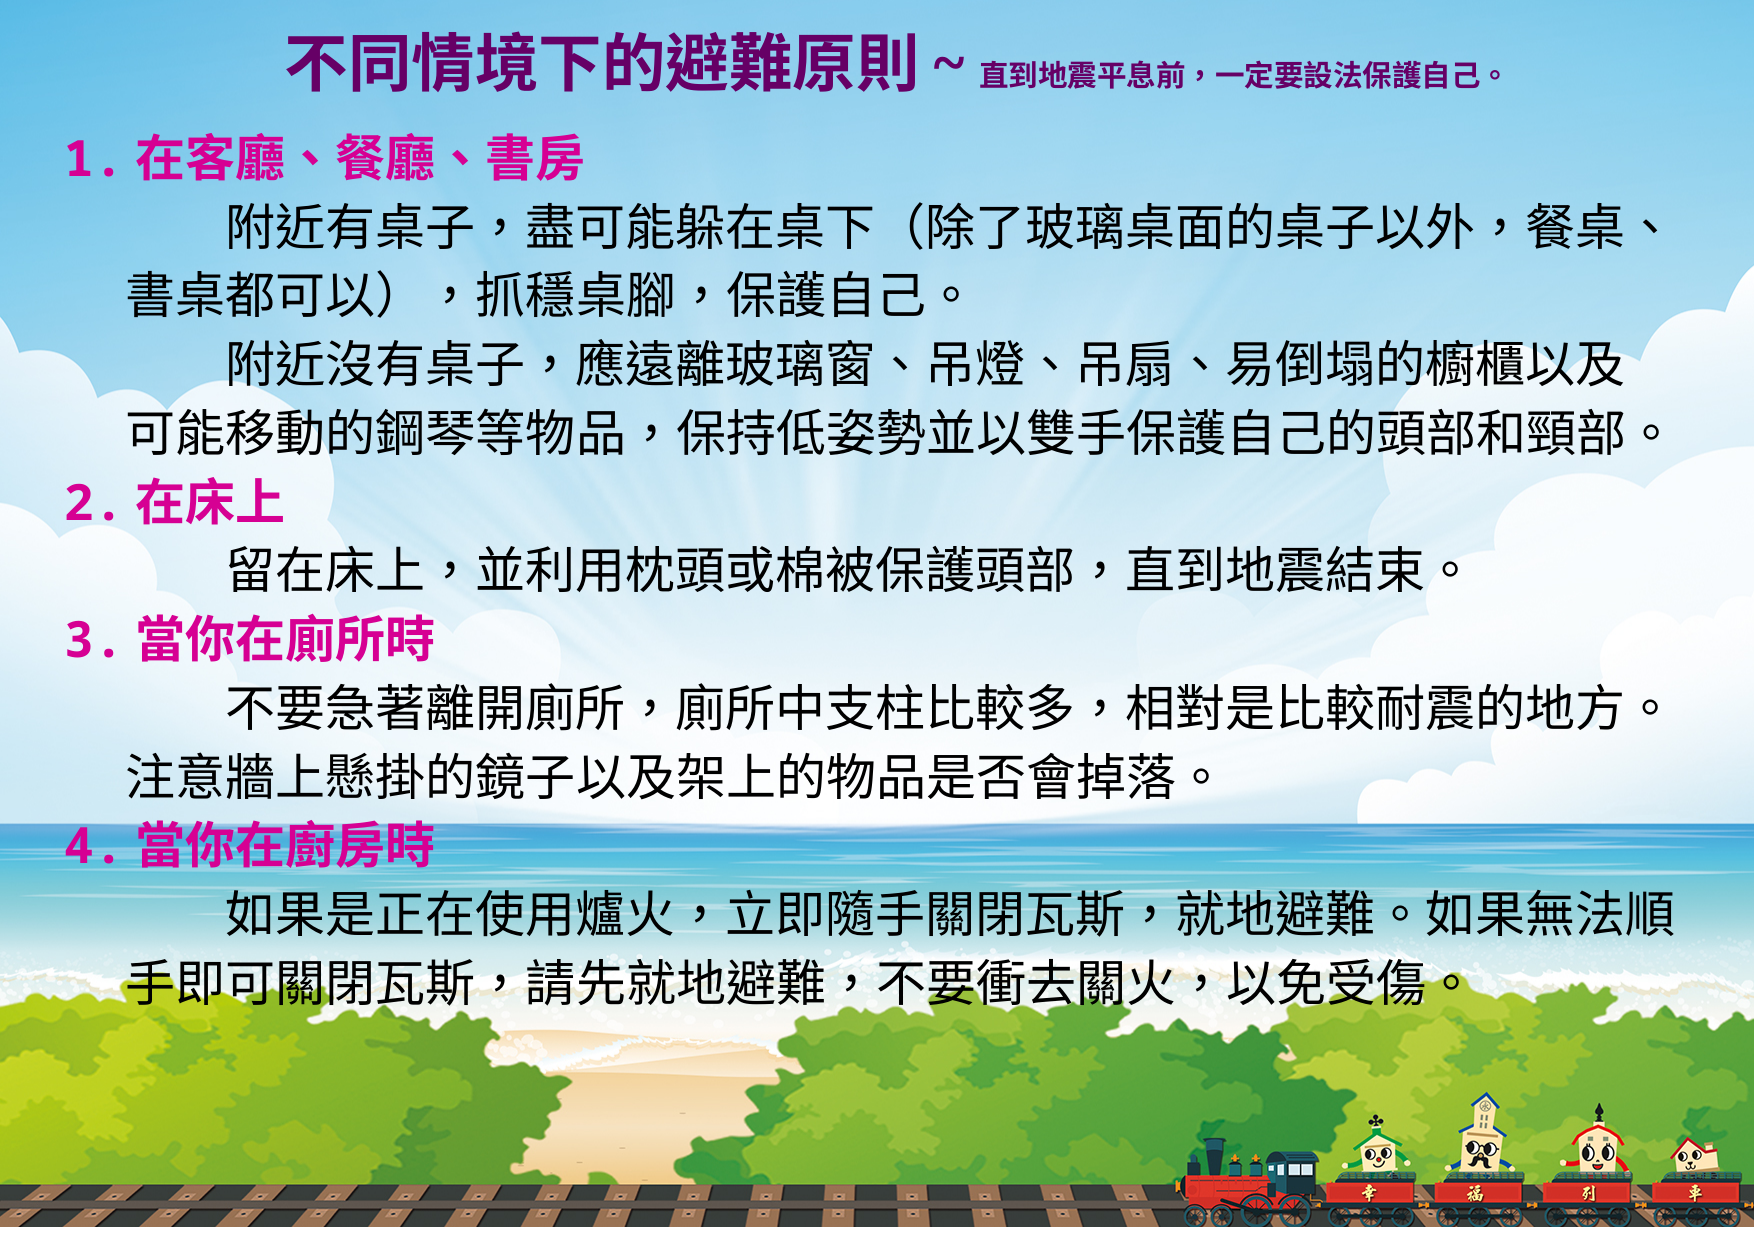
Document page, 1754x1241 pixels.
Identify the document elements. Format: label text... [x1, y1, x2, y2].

title 不同情境下的避難原則~直到地震平息前，一定要設法保護自己。 [49, 23, 1746, 144]
list 1.在客廳、餐廳、書房 附近有桌子，盡可能躲在桌下（除了玻璃桌面的桌子以外，餐桌、 書桌都可以），抓穩桌腳，保護自己。 附近沒有桌子，應遠離玻璃窗、吊燈、吊扇、易倒塌的櫥櫃以及 可能移動的鋼琴等物品，保持低姿勢並以雙手保護自己的頭部和頸部。 2.在床上 留在床上，並利用枕頭或棉被保護頭部，直到地震結束。 3.當你在廁所時 不要急著離開廁所，廁所中支柱比較多，相對是比較耐震的地方。 注意牆上懸掛的鏡子以及架上的物品是否會掉落。 4.當你在廚房時 如果是正在使用爐火，立即隨手關閉瓦斯，就地避難。如果無法順 手即可關閉瓦斯，請先就地避難，不要衝去關火，以免受傷。 [48, 133, 1725, 1108]
picture [0, 0, 1754, 1227]
